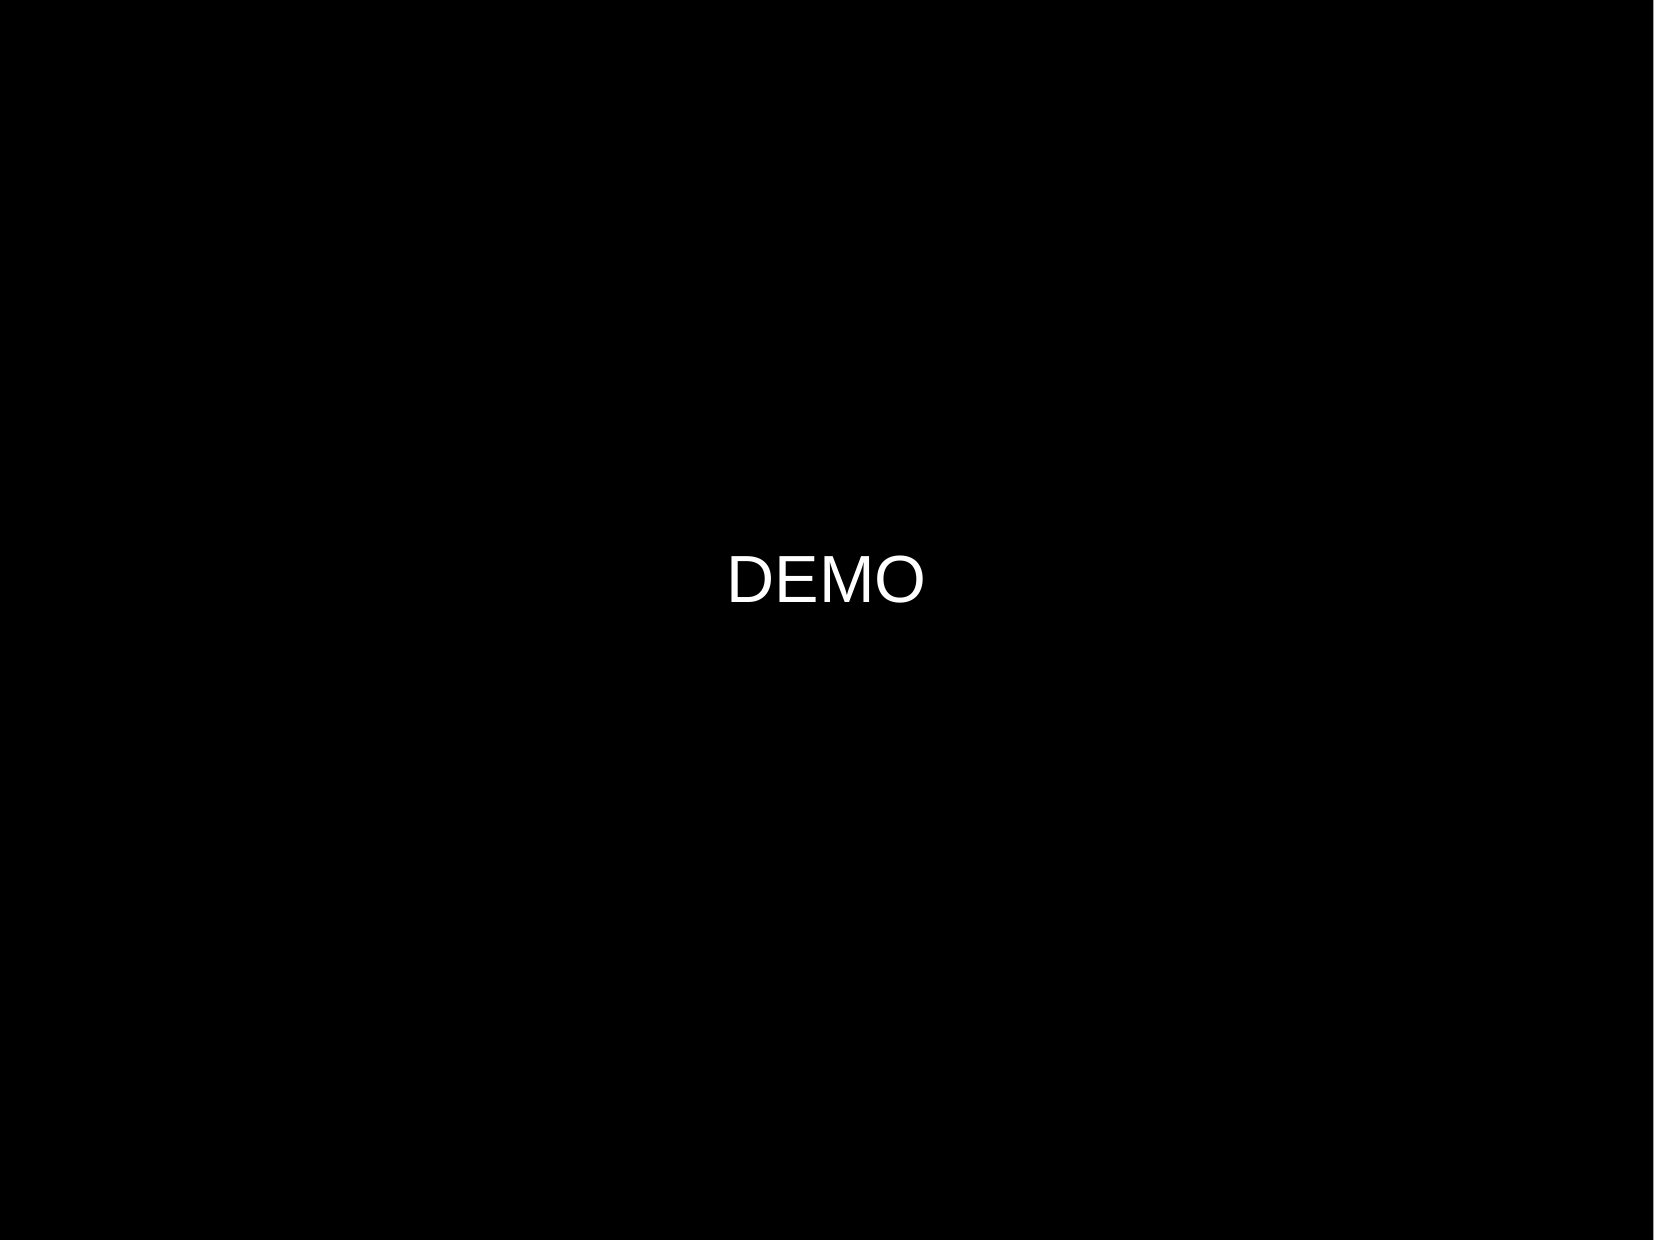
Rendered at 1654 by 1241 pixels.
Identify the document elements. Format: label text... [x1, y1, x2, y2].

subtitle DEMO [82, 56, 1571, 1102]
